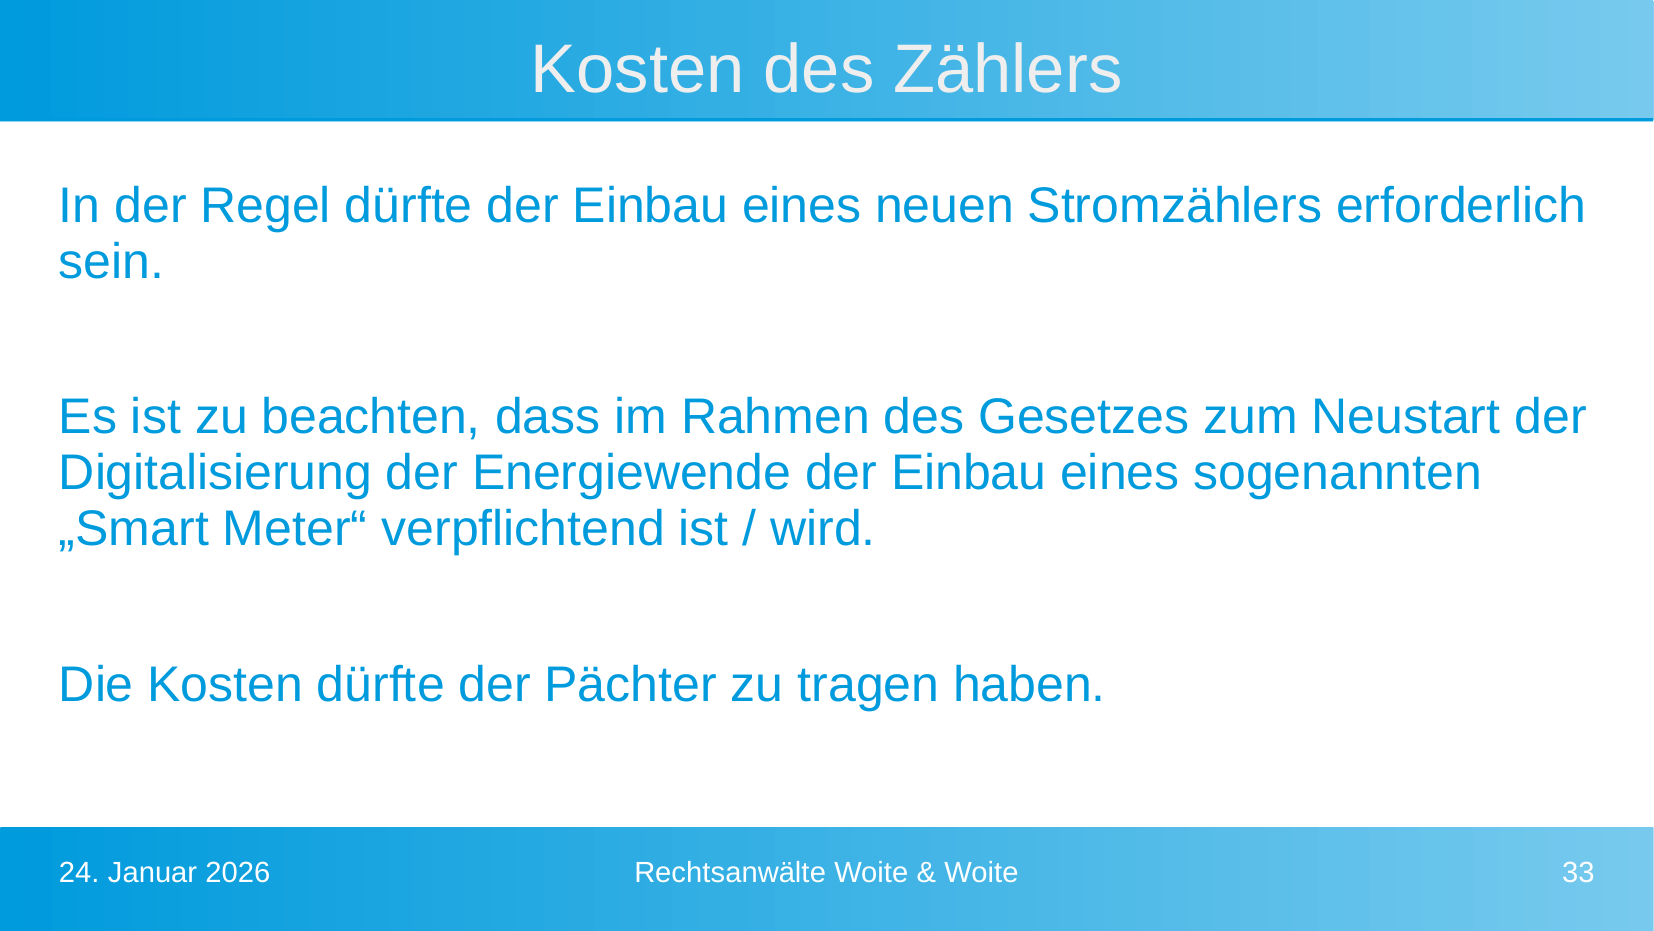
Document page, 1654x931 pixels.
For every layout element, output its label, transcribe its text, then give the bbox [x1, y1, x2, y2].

list In der Regel dürfte der Einbau eines neuen Stromzählers erforderlich sein. Es ist zu beachten, dass im Rahmen des Gesetzes zum Neustart der Digitalisierung der Energiewende der Einbau eines sogenannten „Smart Meter“ verpflichtend ist / wird. Die Kosten dürfte der Pächter zu tragen haben. [59, 177, 1595, 768]
title Kosten des Zählers [59, 29, 1595, 108]
